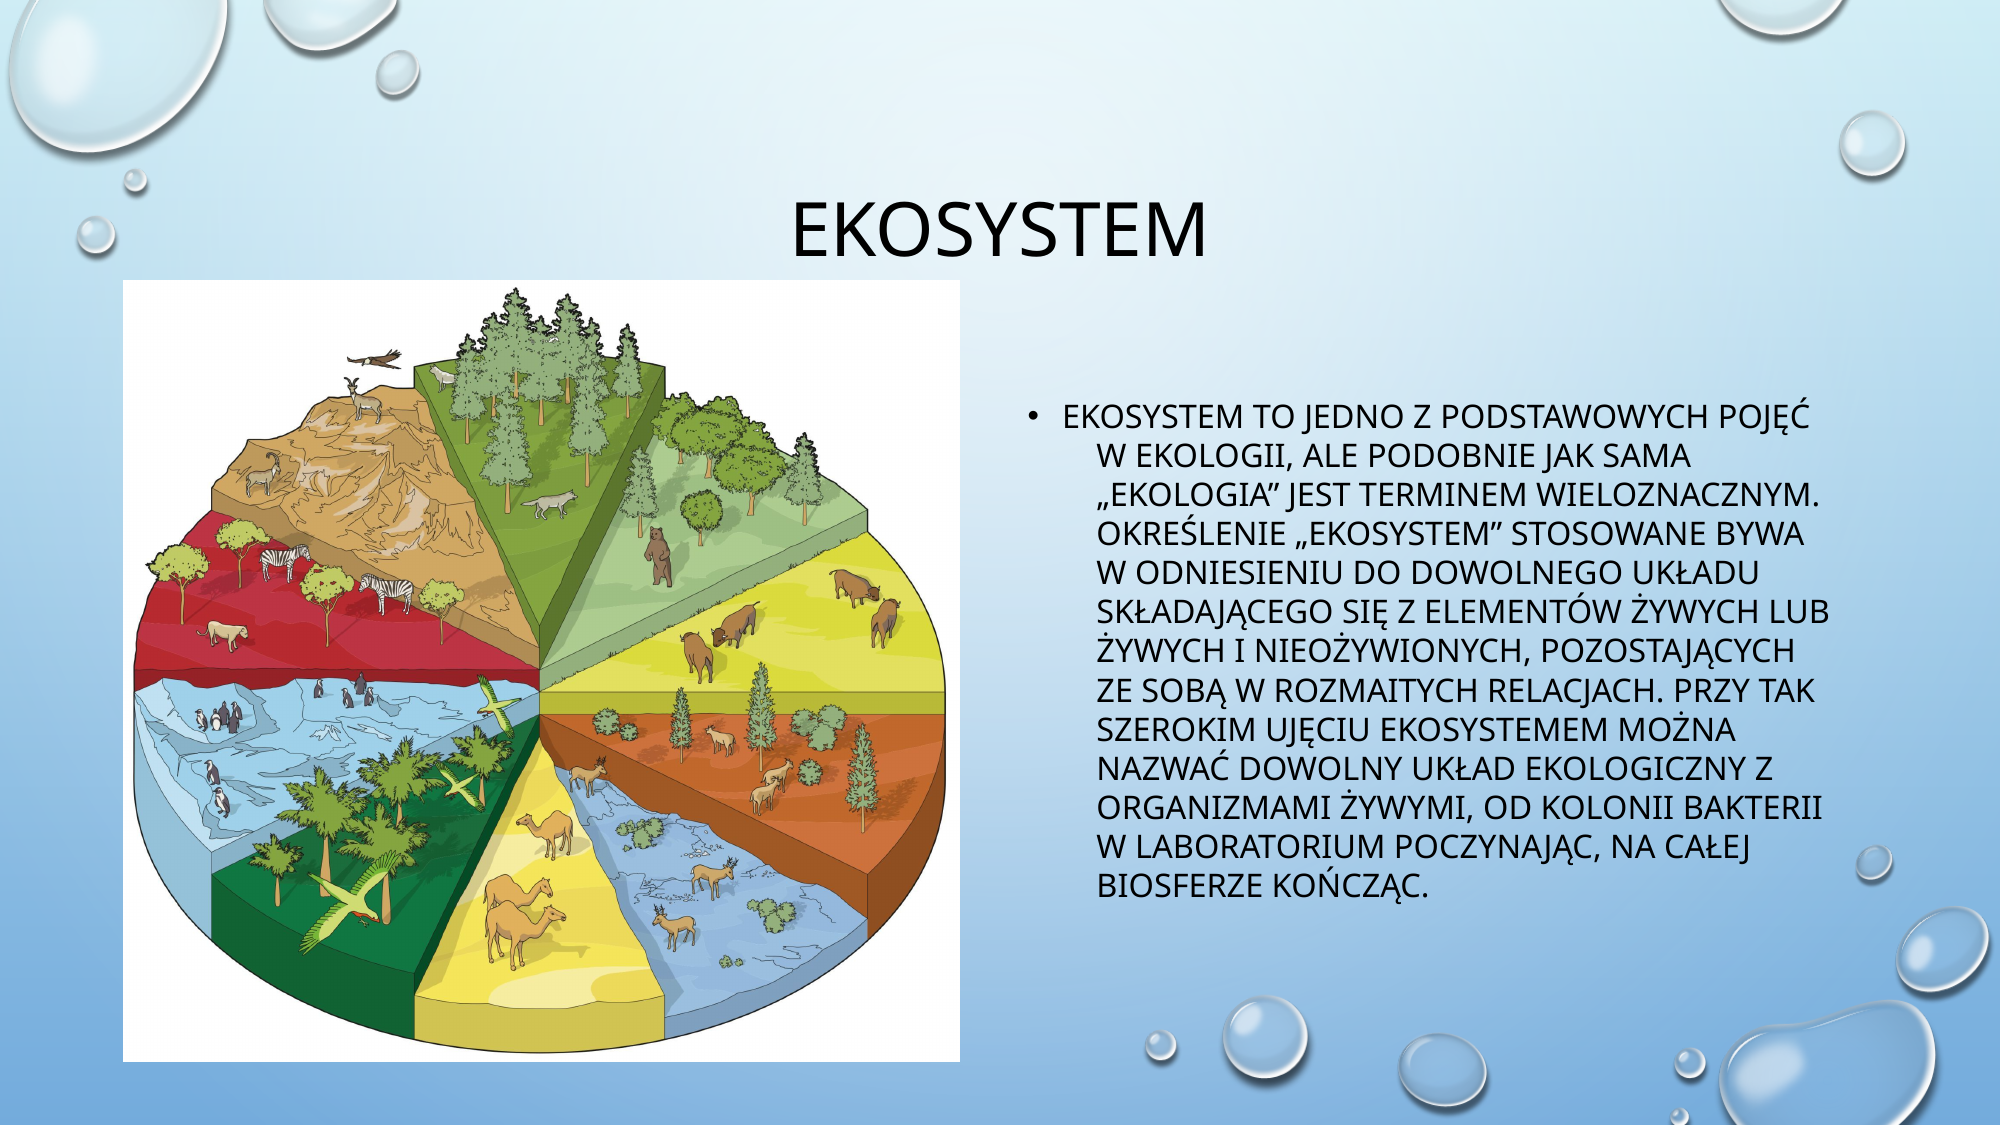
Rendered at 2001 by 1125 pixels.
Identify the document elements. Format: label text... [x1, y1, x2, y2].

title EKOSYSTEM [149, 101, 1851, 364]
list Ekosystem to jedno z podstawowych pojęć w ekologii, ale podobnie jak sama „ekologia” jest terminem wieloznacznym. Określenie „ekosystem” stosowane bywa w odniesieniu do dowolnego układu składającego się z elementów żywych lub żywych i nieożywionych, pozostających ze sobą w rozmaitych relacjach. Przy tak szerokim ujęciu ekosystemem można nazwać dowolny układ ekologiczny z organizmami żywymi, od kolonii bakterii W LABORATORIUM poczynając, na całej biosferze kończąc. [1012, 388, 1851, 950]
picture [123, 280, 960, 1062]
